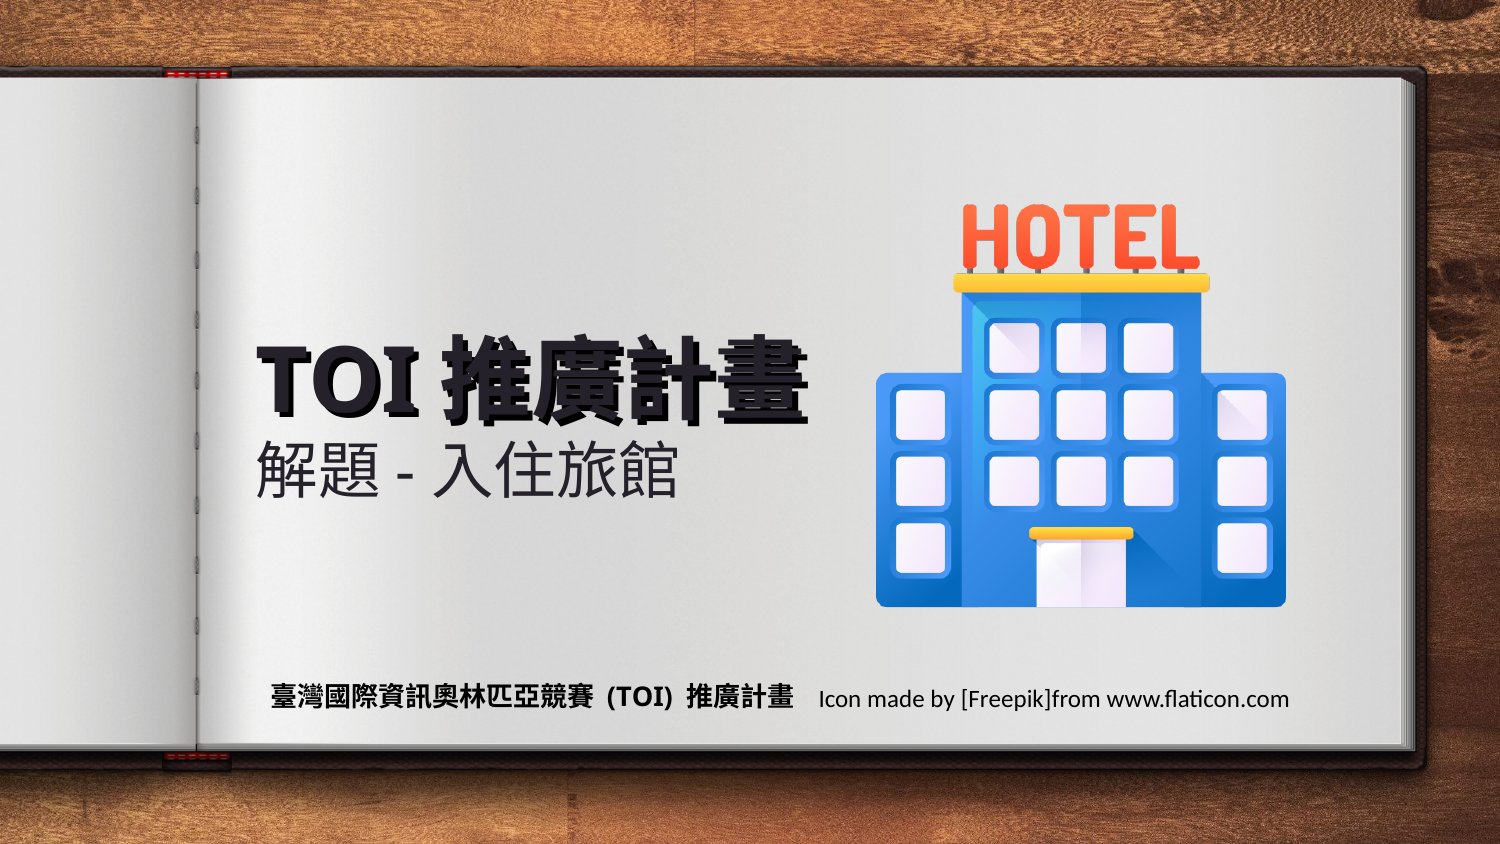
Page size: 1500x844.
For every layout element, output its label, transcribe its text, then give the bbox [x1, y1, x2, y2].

title TOI推廣計畫 解題-入住旅館 [240, 262, 876, 565]
text_box Icon made by [Freepik]from www.flaticon.com [804, 675, 1385, 720]
picture [876, 200, 1286, 611]
